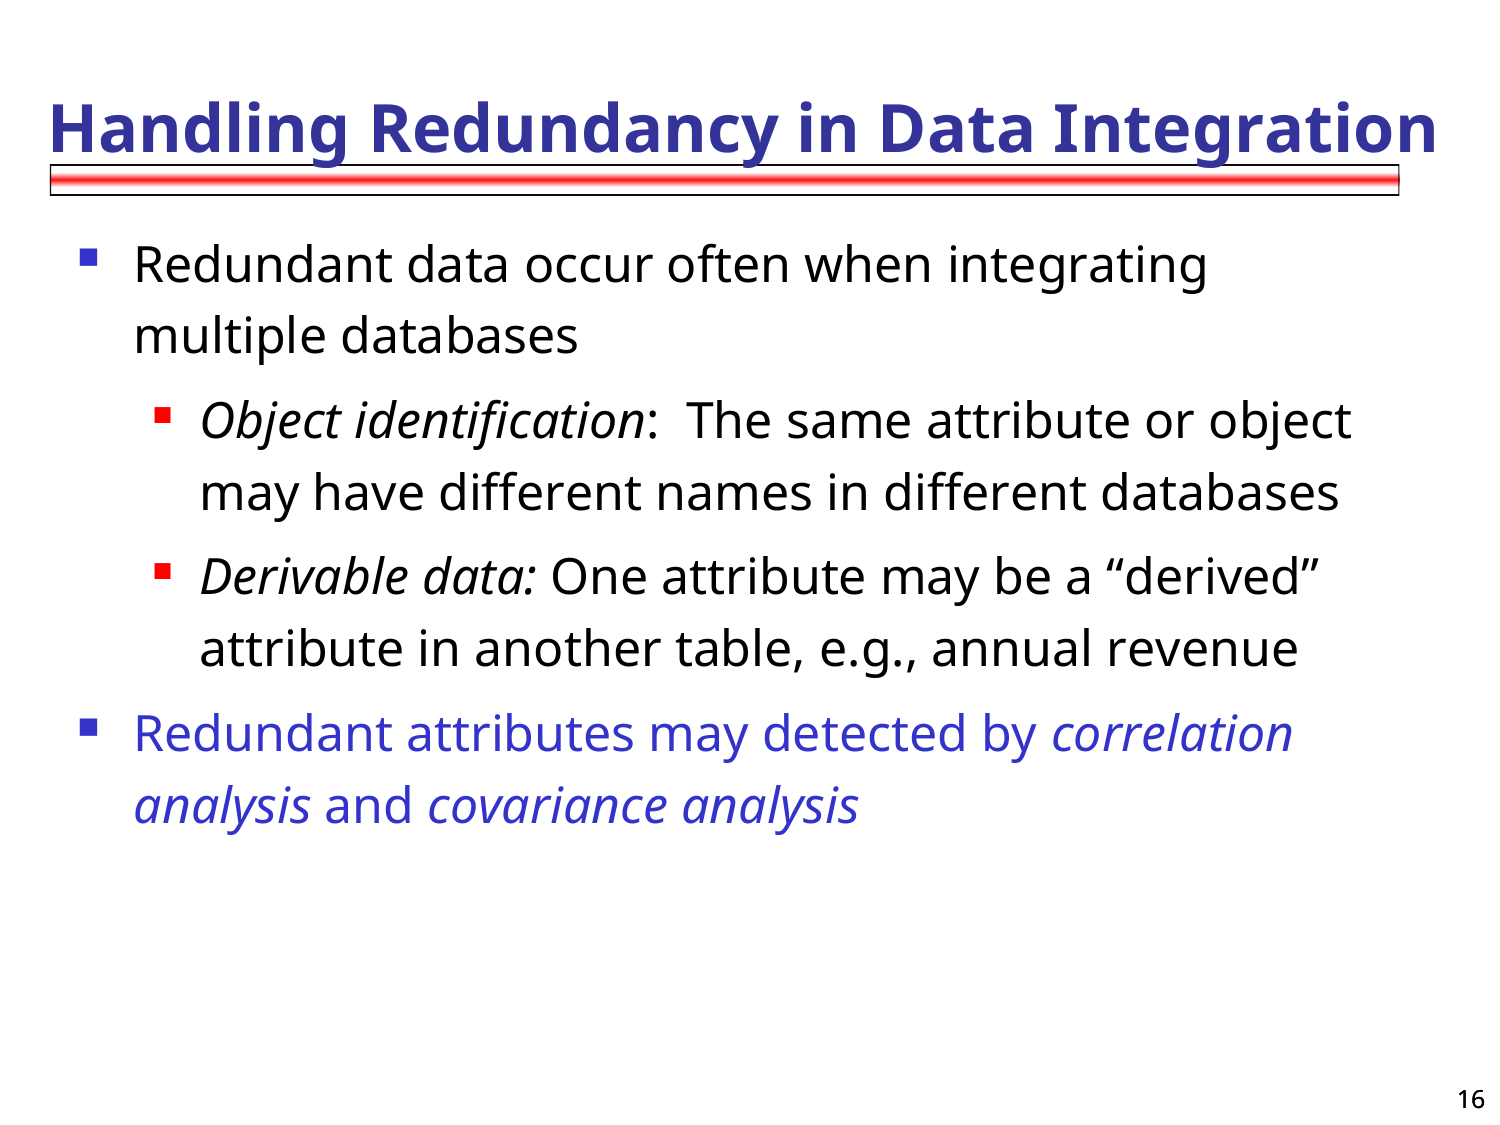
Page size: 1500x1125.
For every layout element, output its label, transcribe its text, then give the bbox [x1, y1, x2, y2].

list Redundant data occur often when integrating multiple databases Object identification: The same attribute or object may have different names in different databases Derivable data: One attribute may be a “derived” attribute in another table, e.g., annual revenue Redundant attributes may detected by correlation analysis and covariance analysis [62, 212, 1426, 1063]
title Handling Redundancy in Data Integration [0, 0, 1488, 174]
text_box <number> [1187, 1062, 1500, 1125]
